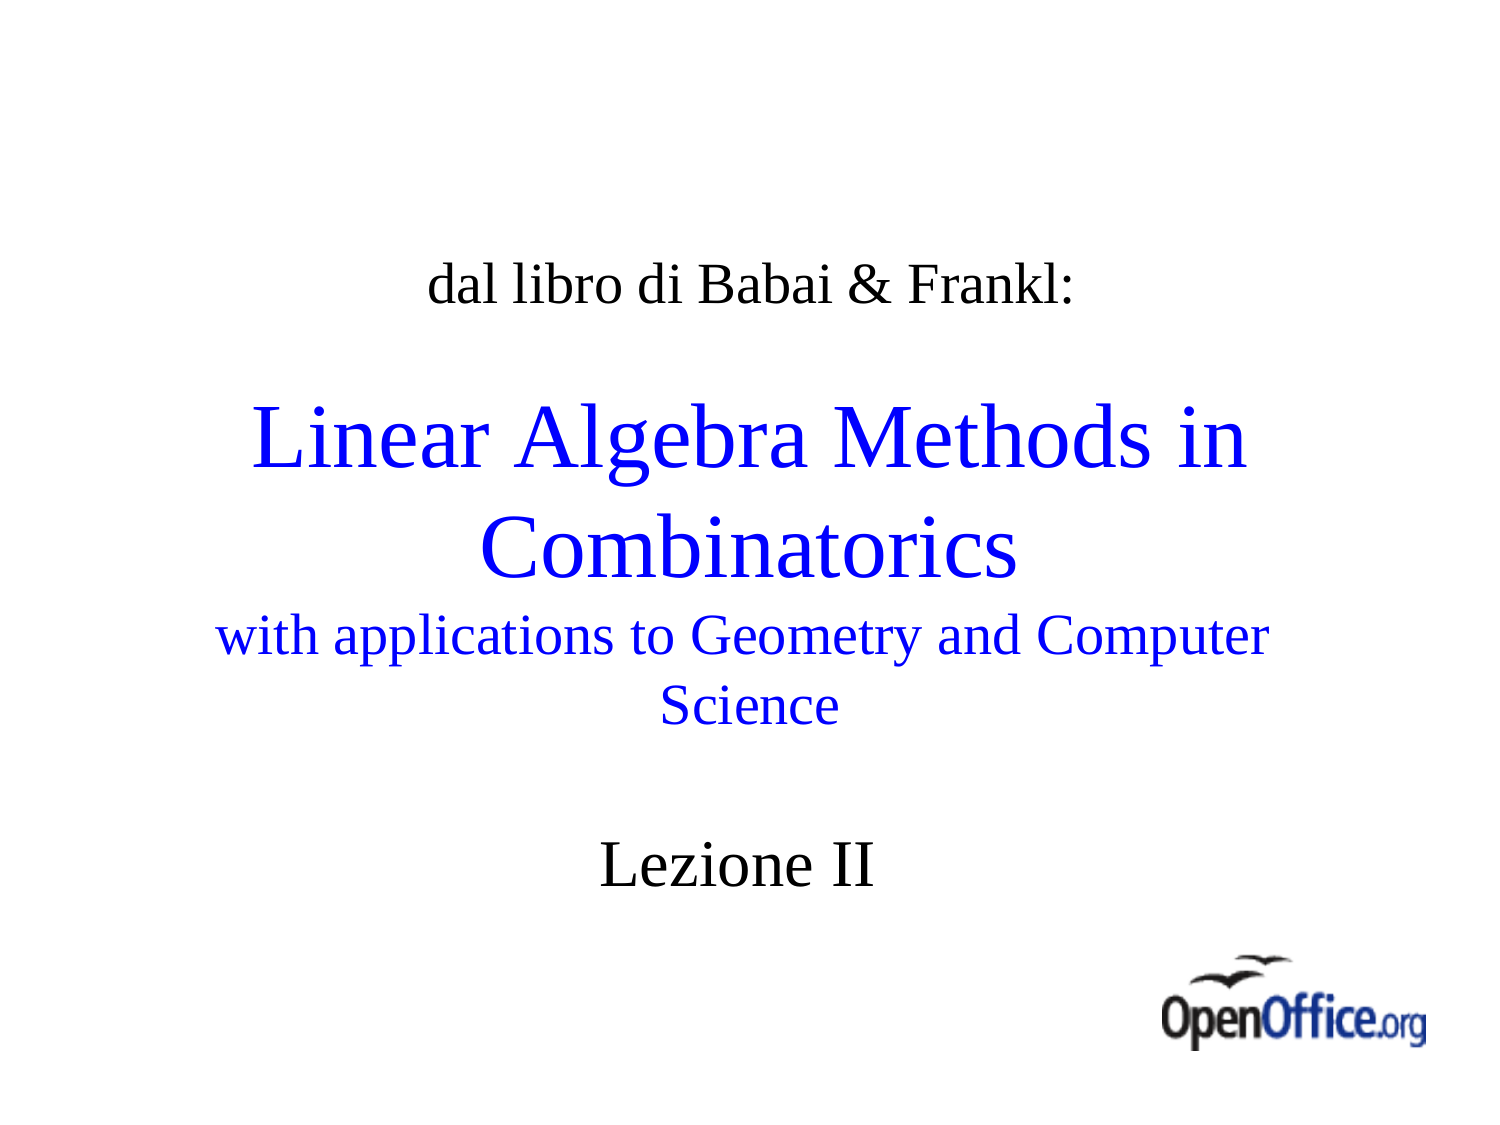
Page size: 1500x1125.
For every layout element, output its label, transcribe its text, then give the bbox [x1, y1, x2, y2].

text_box dal libro di Babai & Frankl: [412, 237, 1092, 323]
subtitle Lezione II [212, 812, 1263, 963]
title Linear Algebra Methods in Combinatorics with applications to Geometry and Computer Science [112, 368, 1388, 744]
picture [1162, 953, 1426, 1051]
